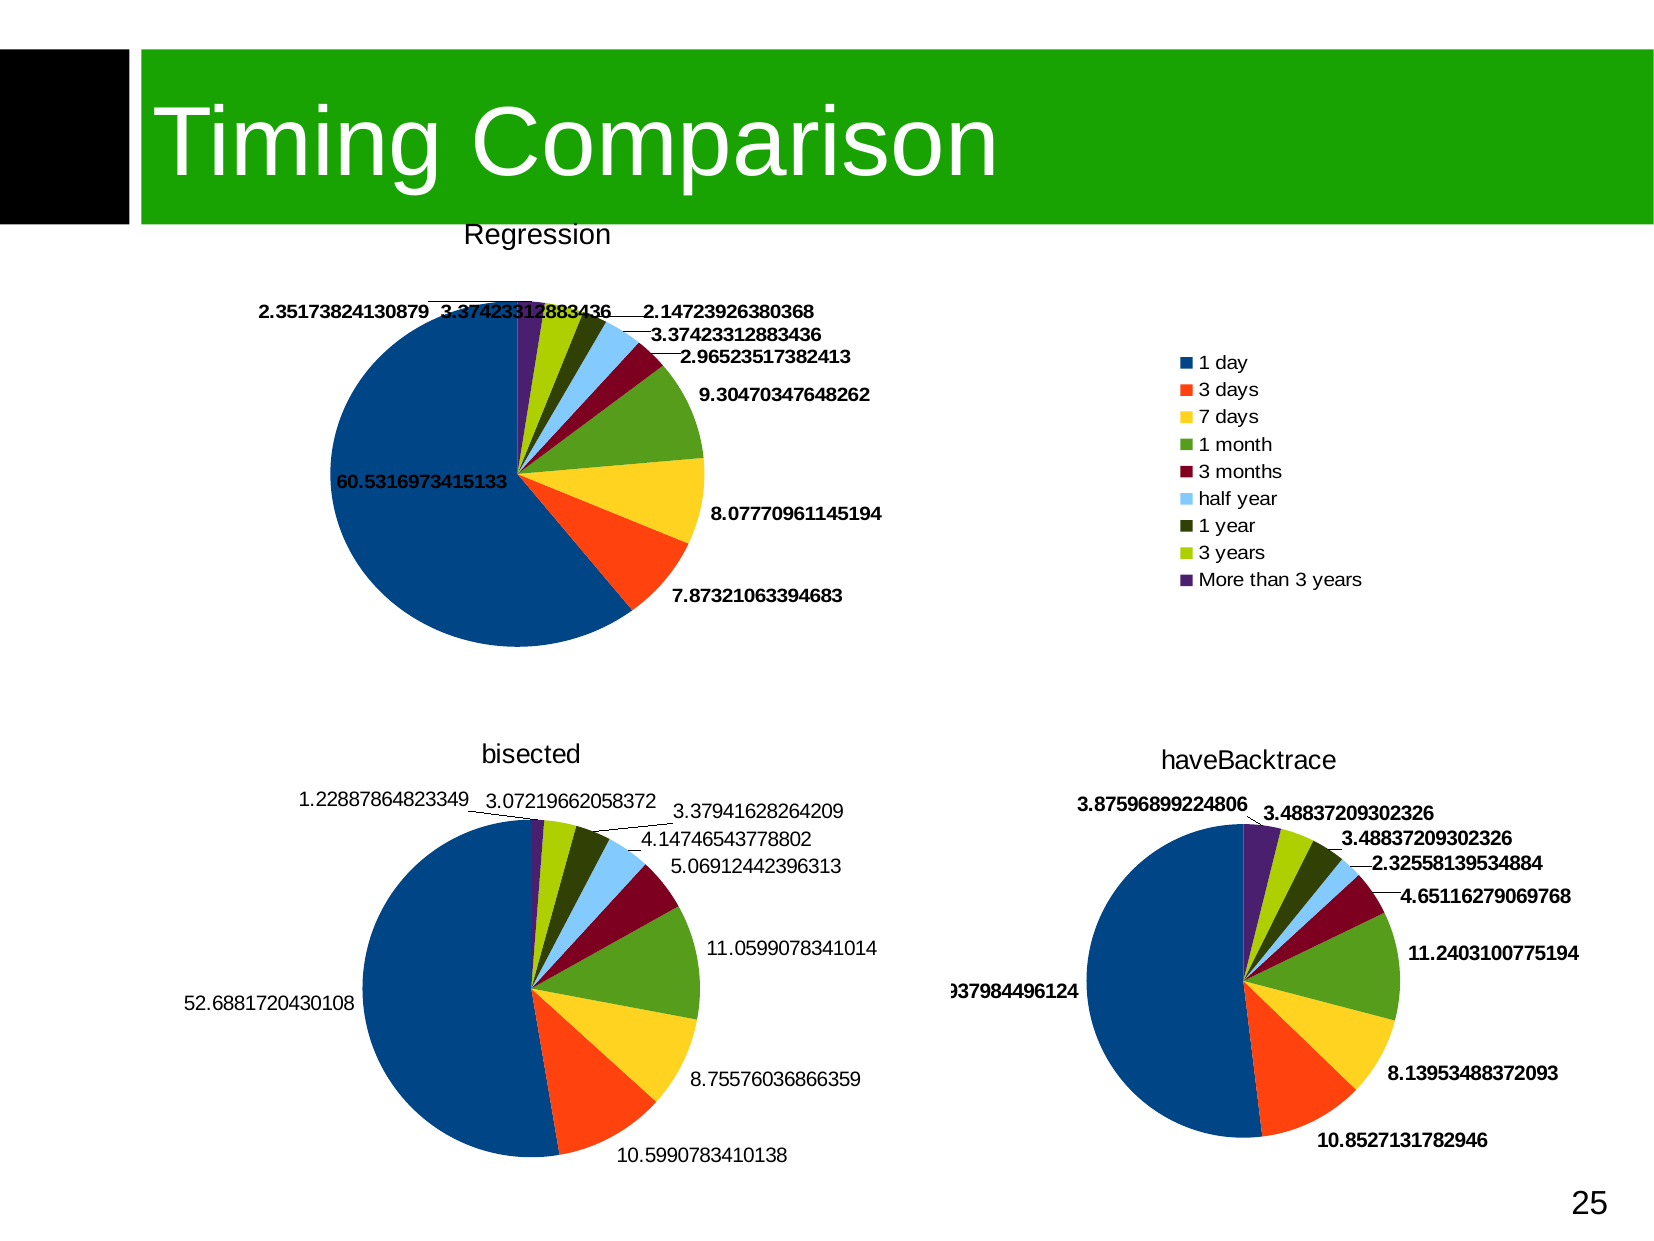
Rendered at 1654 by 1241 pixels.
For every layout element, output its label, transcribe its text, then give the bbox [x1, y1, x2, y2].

chart [23, 271, 1636, 662]
text_box Regression [448, 210, 674, 259]
chart [110, 714, 1648, 1188]
title Timing Comparison [152, 72, 1654, 211]
